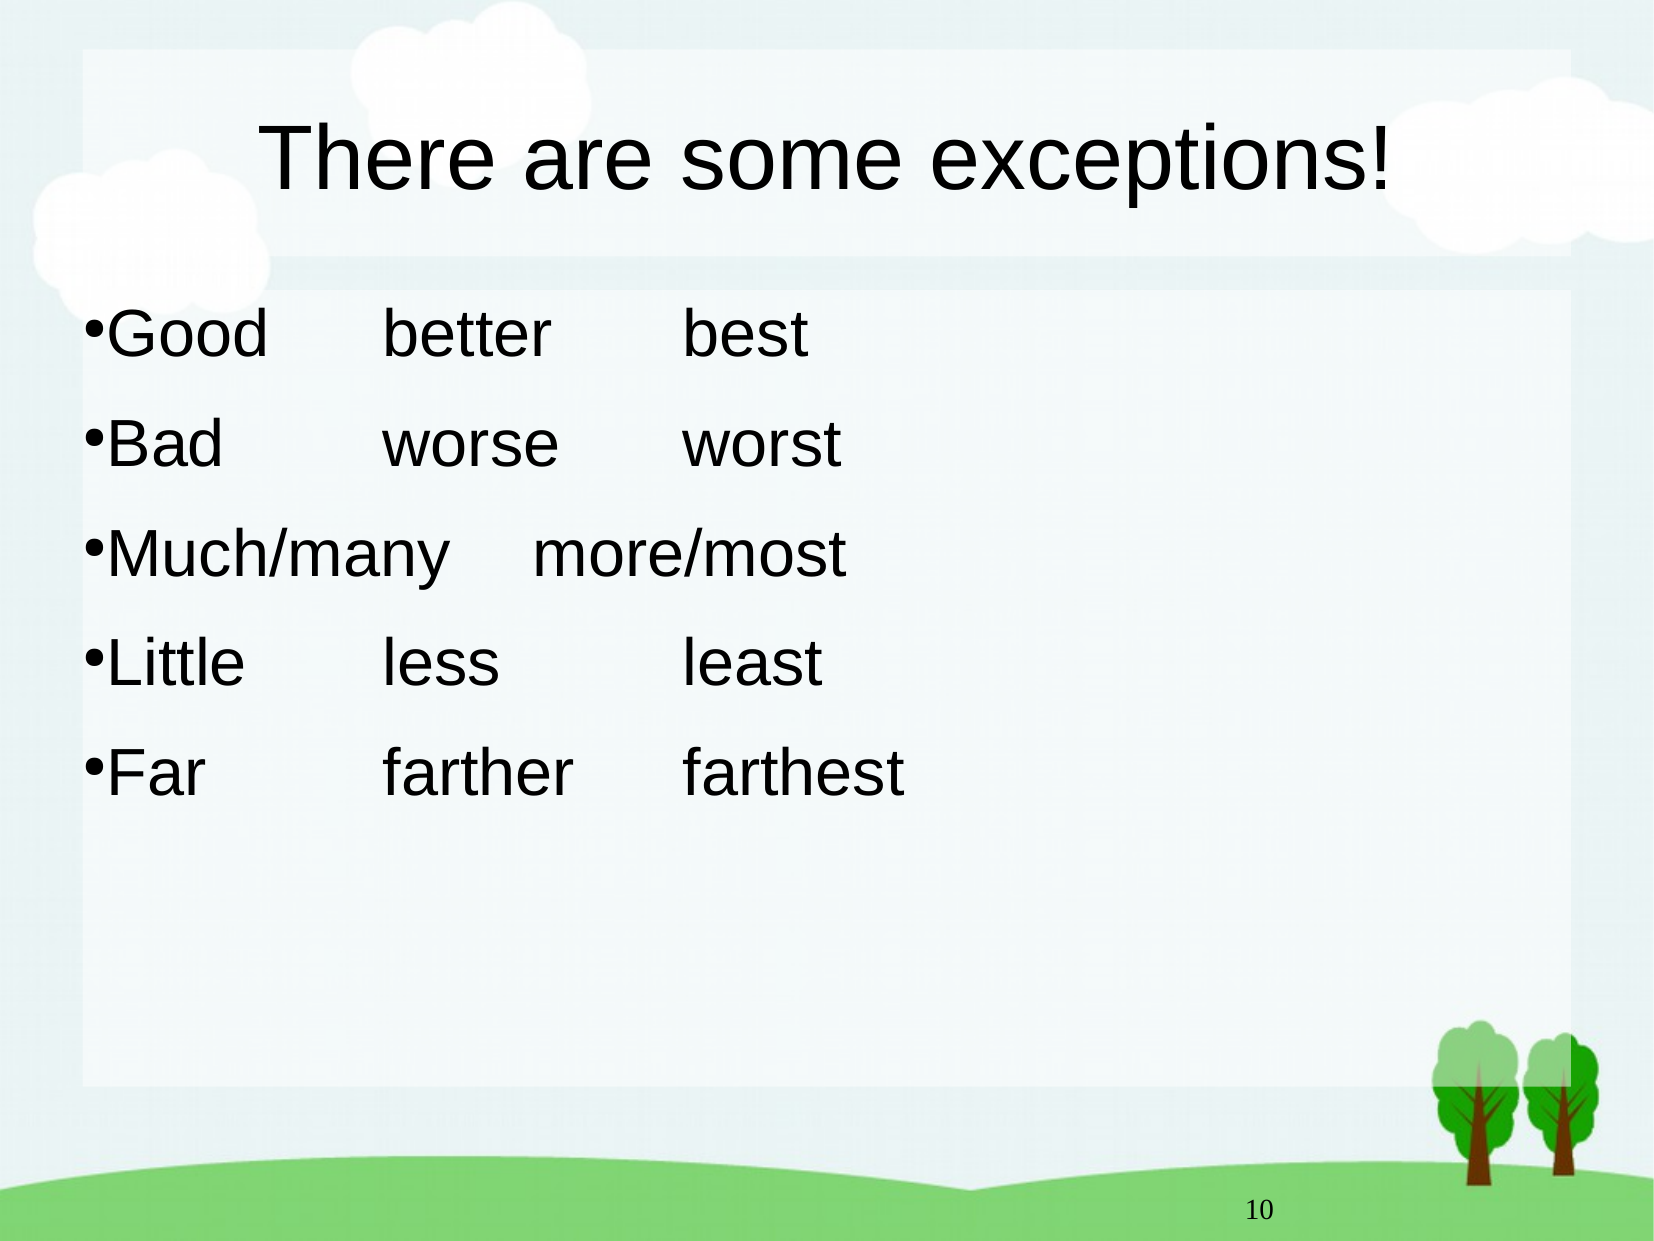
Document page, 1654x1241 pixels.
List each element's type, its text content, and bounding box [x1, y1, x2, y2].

text_box [1244, 1190, 1630, 1241]
title There are some exceptions! [82, 49, 1571, 257]
list Good better best Bad worse worst Much/many more/most Little less least Far farther farthest [82, 290, 1571, 1087]
